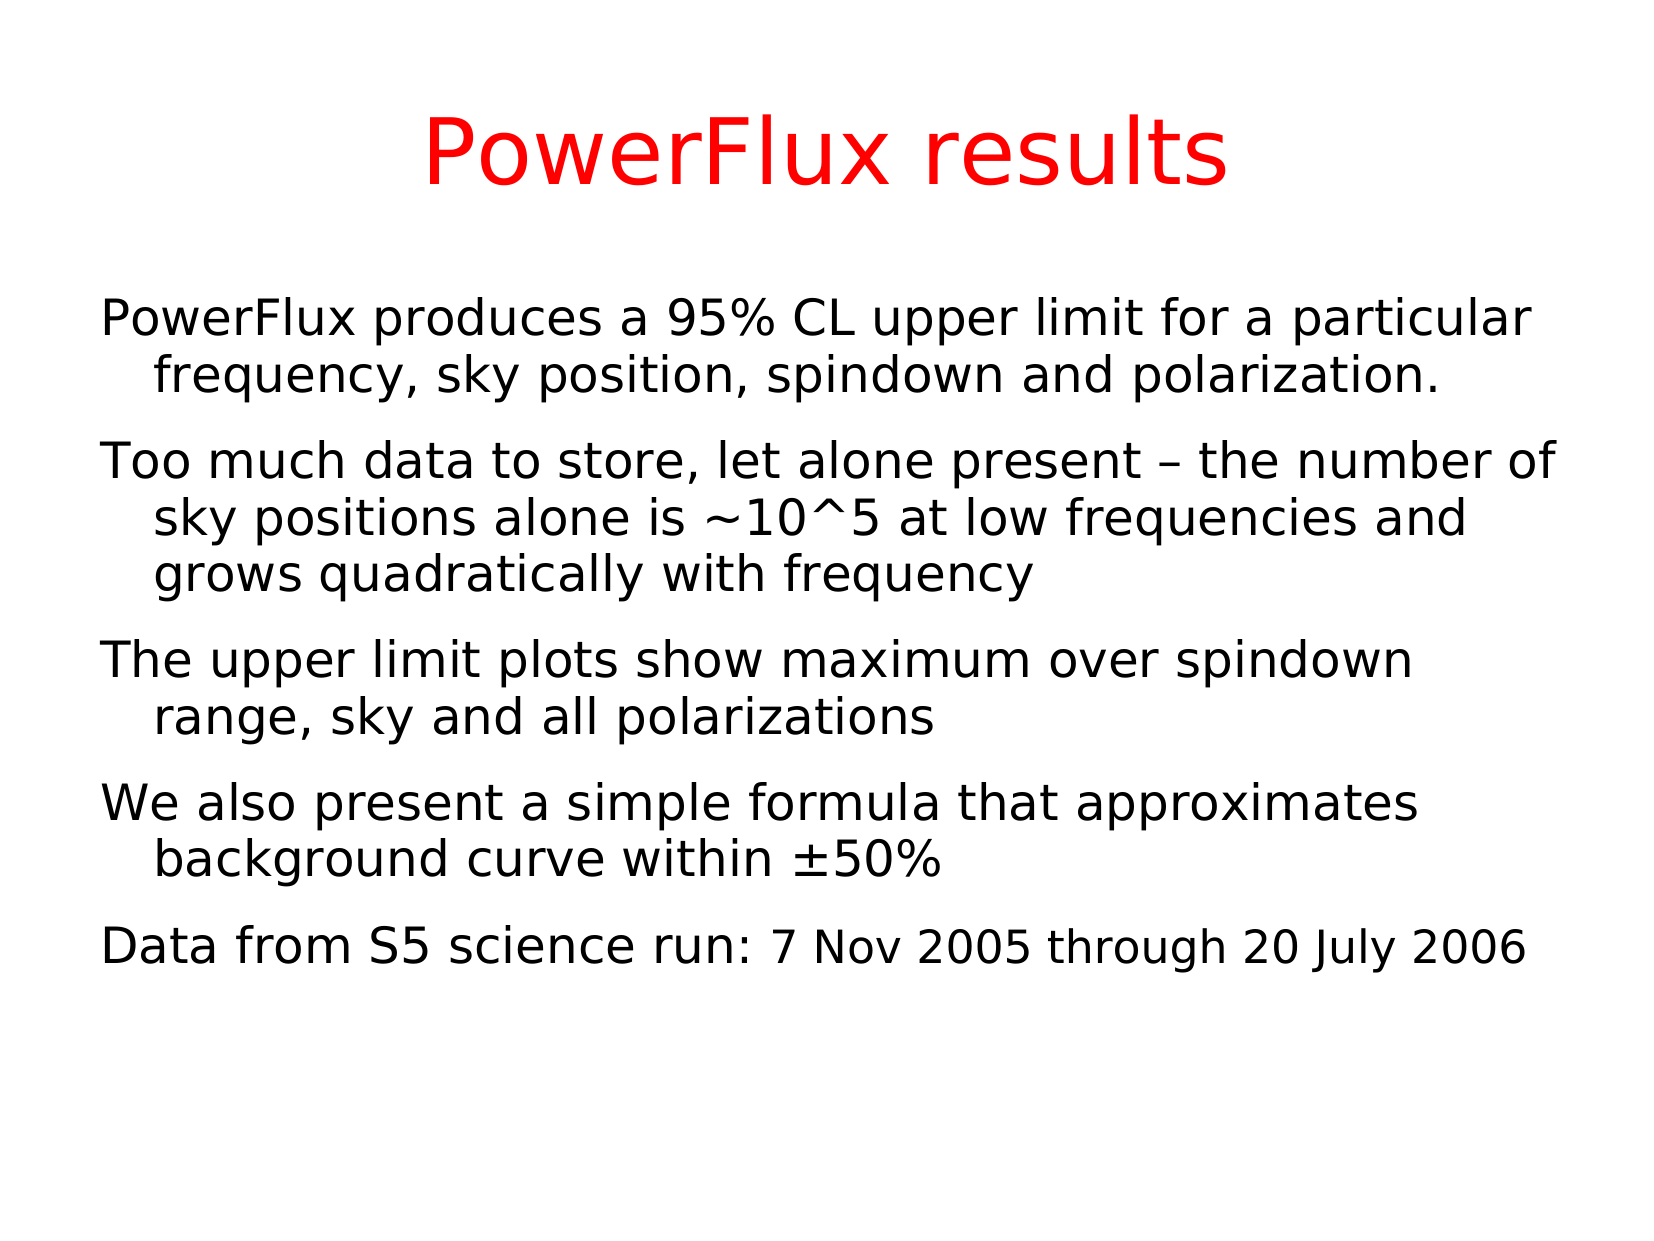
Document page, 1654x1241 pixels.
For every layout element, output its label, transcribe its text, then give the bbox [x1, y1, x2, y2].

list PowerFlux produces a 95% CL upper limit for a particular frequency, sky position, spindown and polarization. Too much data to store, let alone present – the number of sky positions alone is ~10^5 at low frequencies and grows quadratically with frequency The upper limit plots show maximum over spindown range, sky and all polarizations We also present a simple formula that approximates background curve within ±50% Data from S5 science run: 7 Nov 2005 through 20 July 2006 [82, 290, 1571, 1109]
title PowerFlux results [82, 56, 1571, 250]
